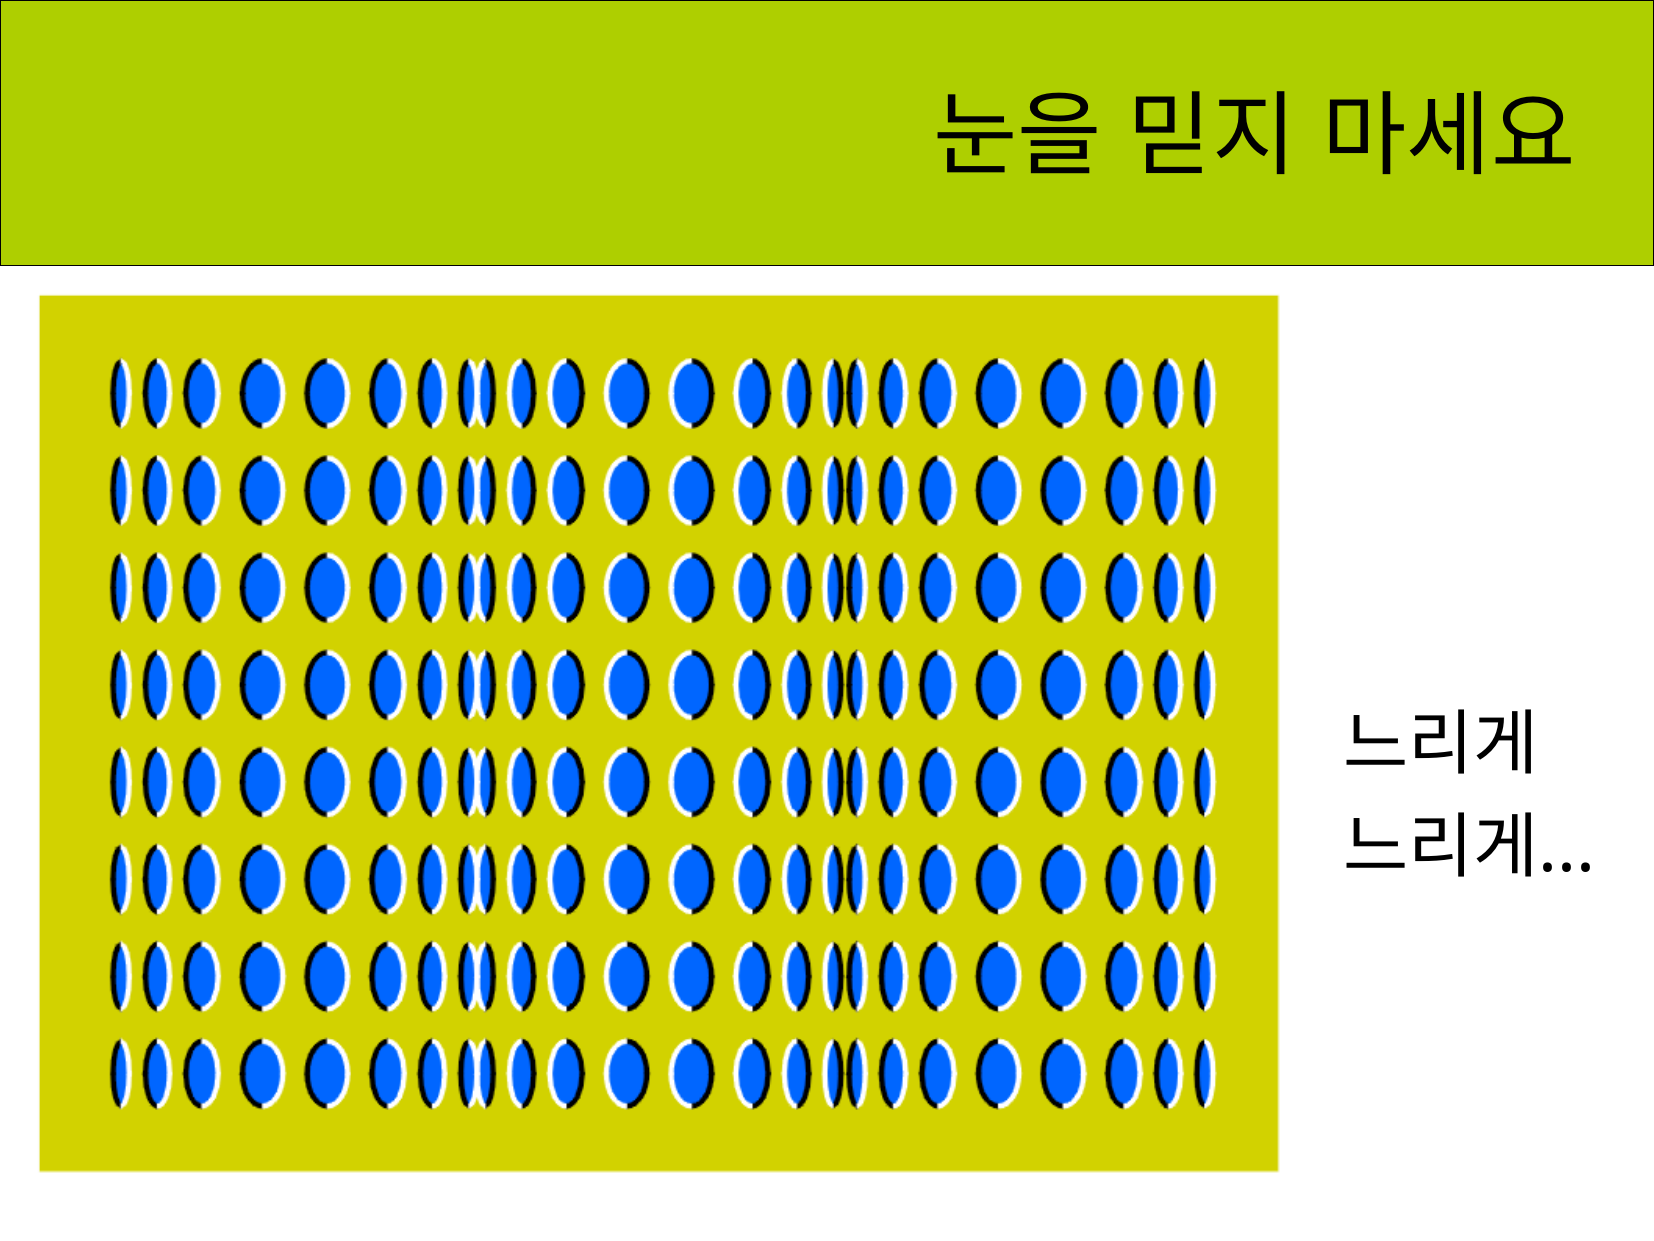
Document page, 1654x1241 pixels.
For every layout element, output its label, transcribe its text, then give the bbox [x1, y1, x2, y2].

picture [29, 285, 1289, 1182]
title 눈을 믿지 마세요 [885, 49, 1625, 207]
text_box 느리게 느리게... [1328, 679, 1623, 857]
